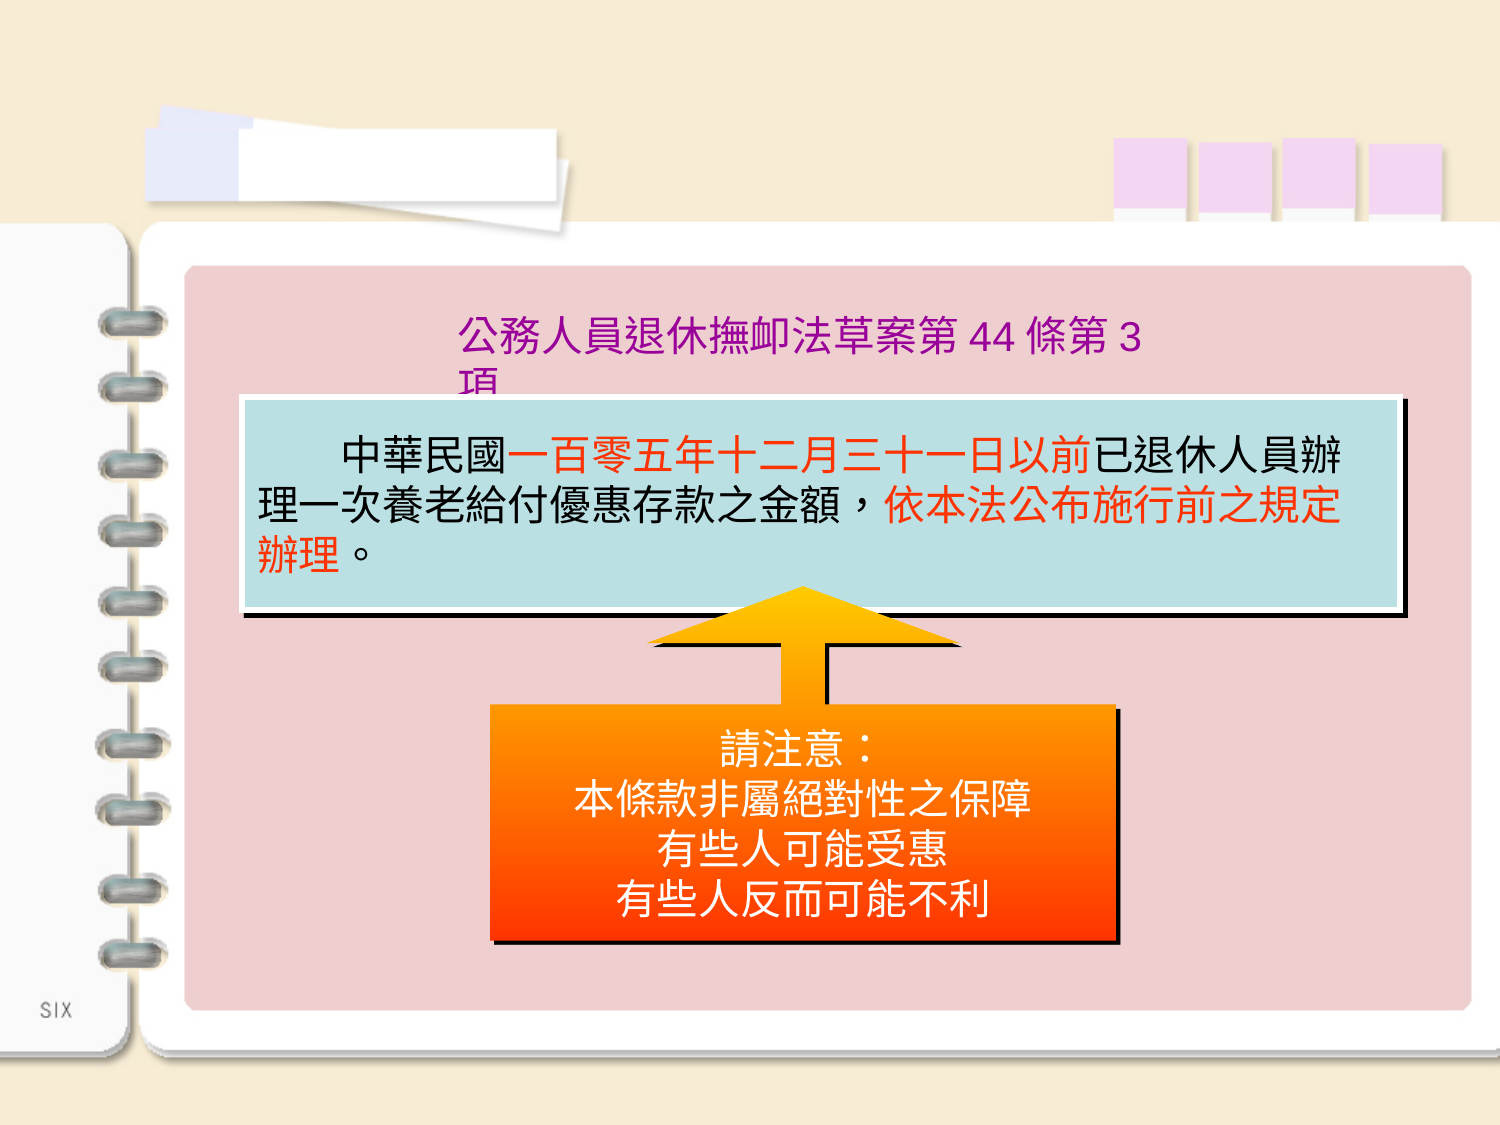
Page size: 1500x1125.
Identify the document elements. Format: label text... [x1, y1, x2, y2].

title 公務人員退休撫卹法草案第44條第3項 [442, 302, 1199, 386]
text_box 中華民國一百零五年十二月三十一日以前已退休人員辦 理一次養老給付優惠存款之金額，依本法公布施行前之規定 辦理。 [242, 397, 1400, 610]
text_box 請注意： 本條款非屬絕對性之保障 有些人可能受惠 有些人反而可能不利 [490, 586, 1117, 941]
